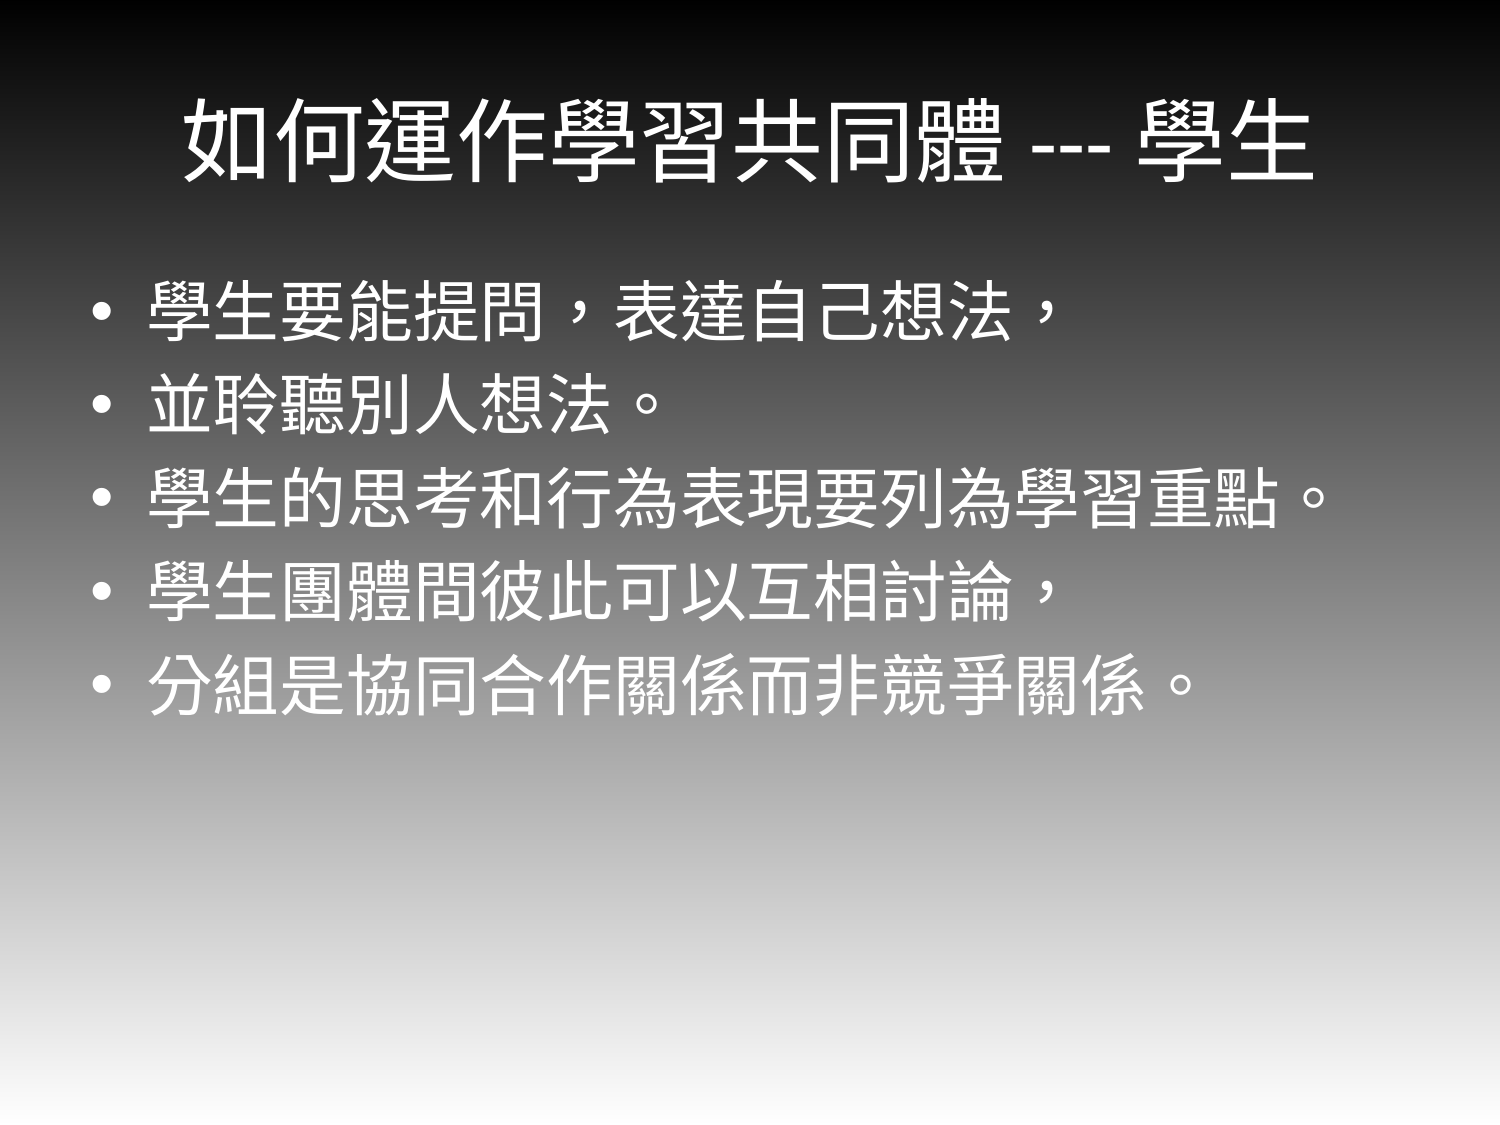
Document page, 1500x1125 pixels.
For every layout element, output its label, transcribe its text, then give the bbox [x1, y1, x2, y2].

list 學生要能提問，表達自己想法， 並聆聽別人想法。 學生的思考和行為表現要列為學習重點。 學生團體間彼此可以互相討論， 分組是協同合作關係而非競爭關係。 [75, 262, 1425, 1005]
title 如何運作學習共同體---學生 [75, 45, 1425, 233]
